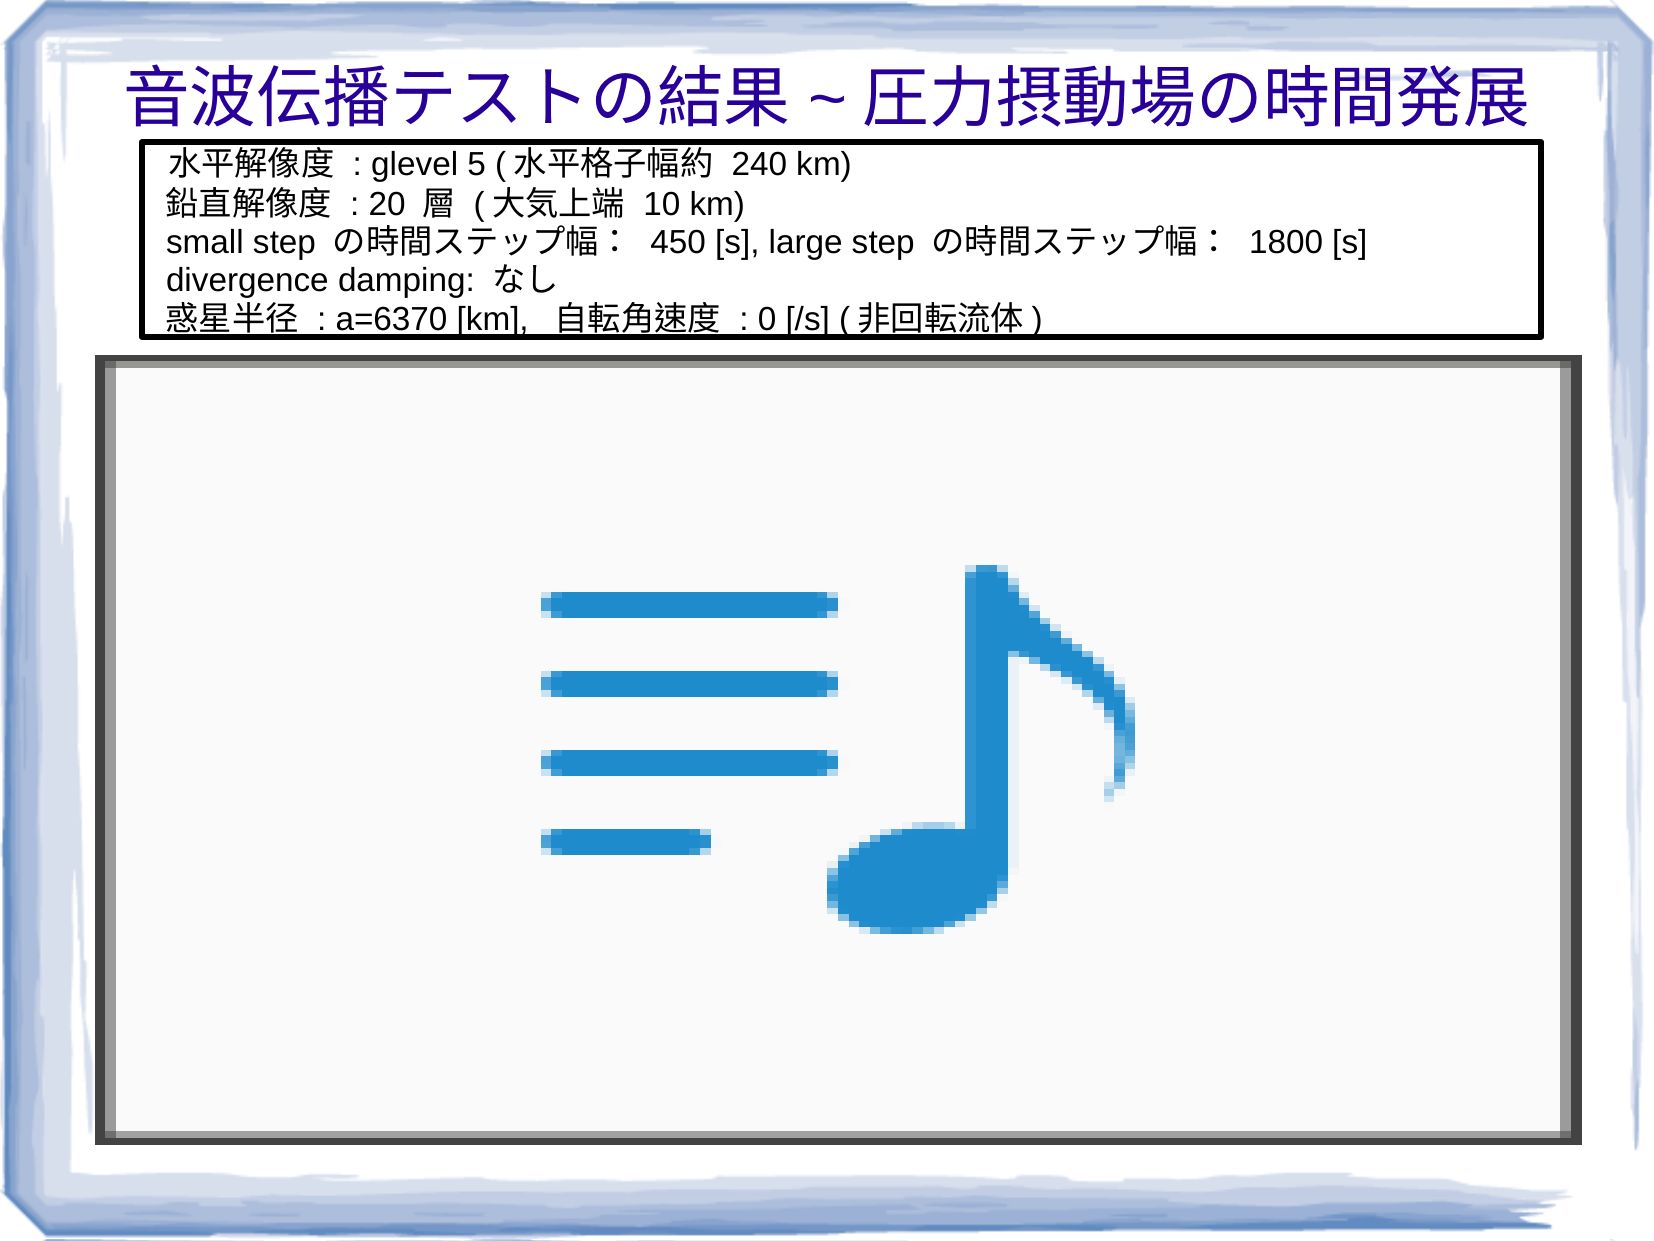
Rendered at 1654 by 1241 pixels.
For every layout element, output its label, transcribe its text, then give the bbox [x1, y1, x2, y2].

picture [0, 0, 1654, 1241]
text_box [94, 354, 1583, 1146]
title 音波伝播テストの結果~圧力摂動場の時間発展 [82, 49, 1571, 142]
text_box 水平解像度 : glevel 5 (水平格子幅約 240 km) 鉛直解像度 : 20 層 (大気上端 10 km) small step の時間ステップ幅： 450 [s], large step の時間ステップ幅： 1800 [s] divergence damping: なし 惑星半径 : a=6370 [km], 自転角速度 : 0 [/s] (非回転流体) [141, 142, 1542, 337]
